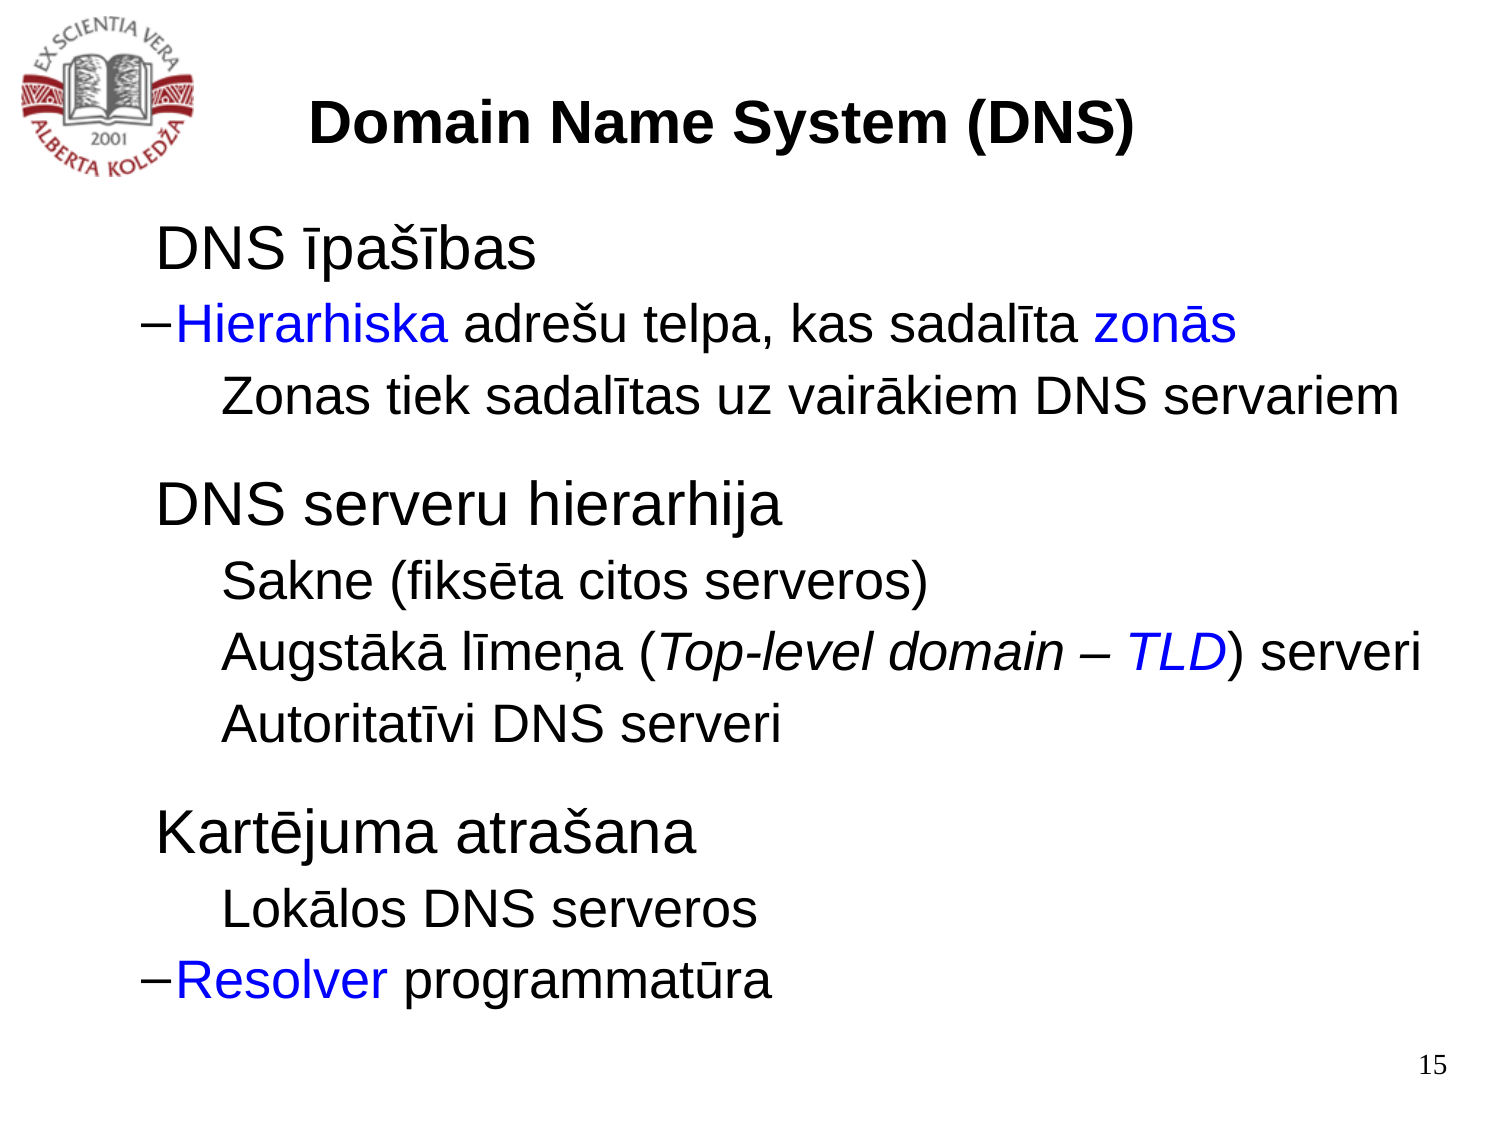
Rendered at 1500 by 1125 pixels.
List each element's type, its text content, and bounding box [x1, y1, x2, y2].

picture [21, 16, 194, 177]
title Domain Name System (DNS) [50, 62, 1374, 175]
list DNS īpašības Hierarhiska adrešu telpa, kas sadalīta zonās Zonas tiek sadalītas uz vairākiem DNS servariem DNS serveru hierarhija Sakne (fiksēta citos serveros) Augstākā līmeņa (Top-level domain – TLD) serveri Autoritatīvi DNS serveri Kartējuma atrašana Lokālos DNS serveros Resolver programmatūra [74, 200, 1463, 1101]
